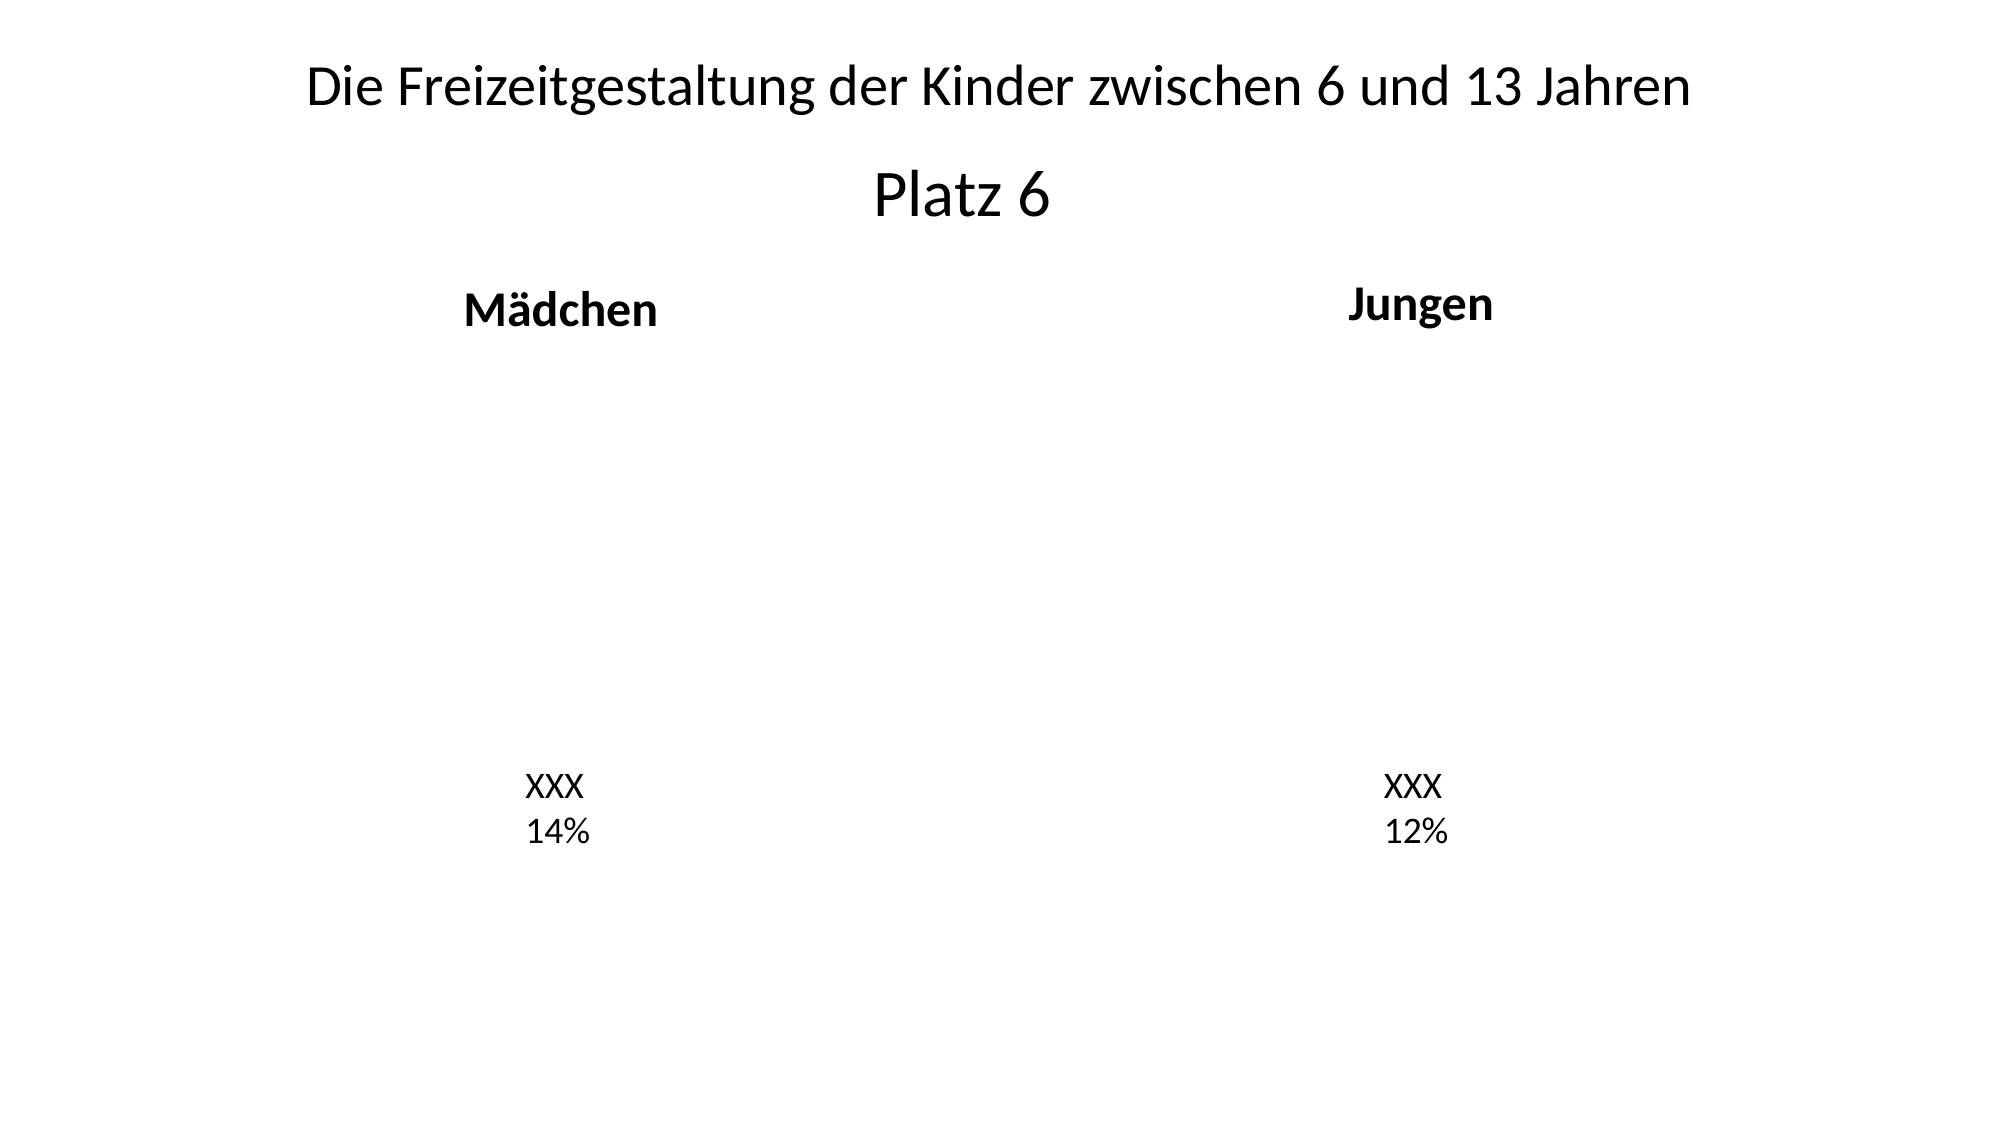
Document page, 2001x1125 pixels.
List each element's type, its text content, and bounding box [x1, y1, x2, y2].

text_box XXX 14% [510, 753, 612, 860]
text_box Jungen [1301, 279, 1541, 340]
text_box Mädchen [444, 280, 677, 351]
text_box Die Freizeitgestaltung der Kinder zwischen 6 und 13 Jahren [290, 39, 1725, 126]
text_box Platz 6 [858, 141, 1069, 238]
text_box XXX 12% [1368, 753, 1474, 860]
